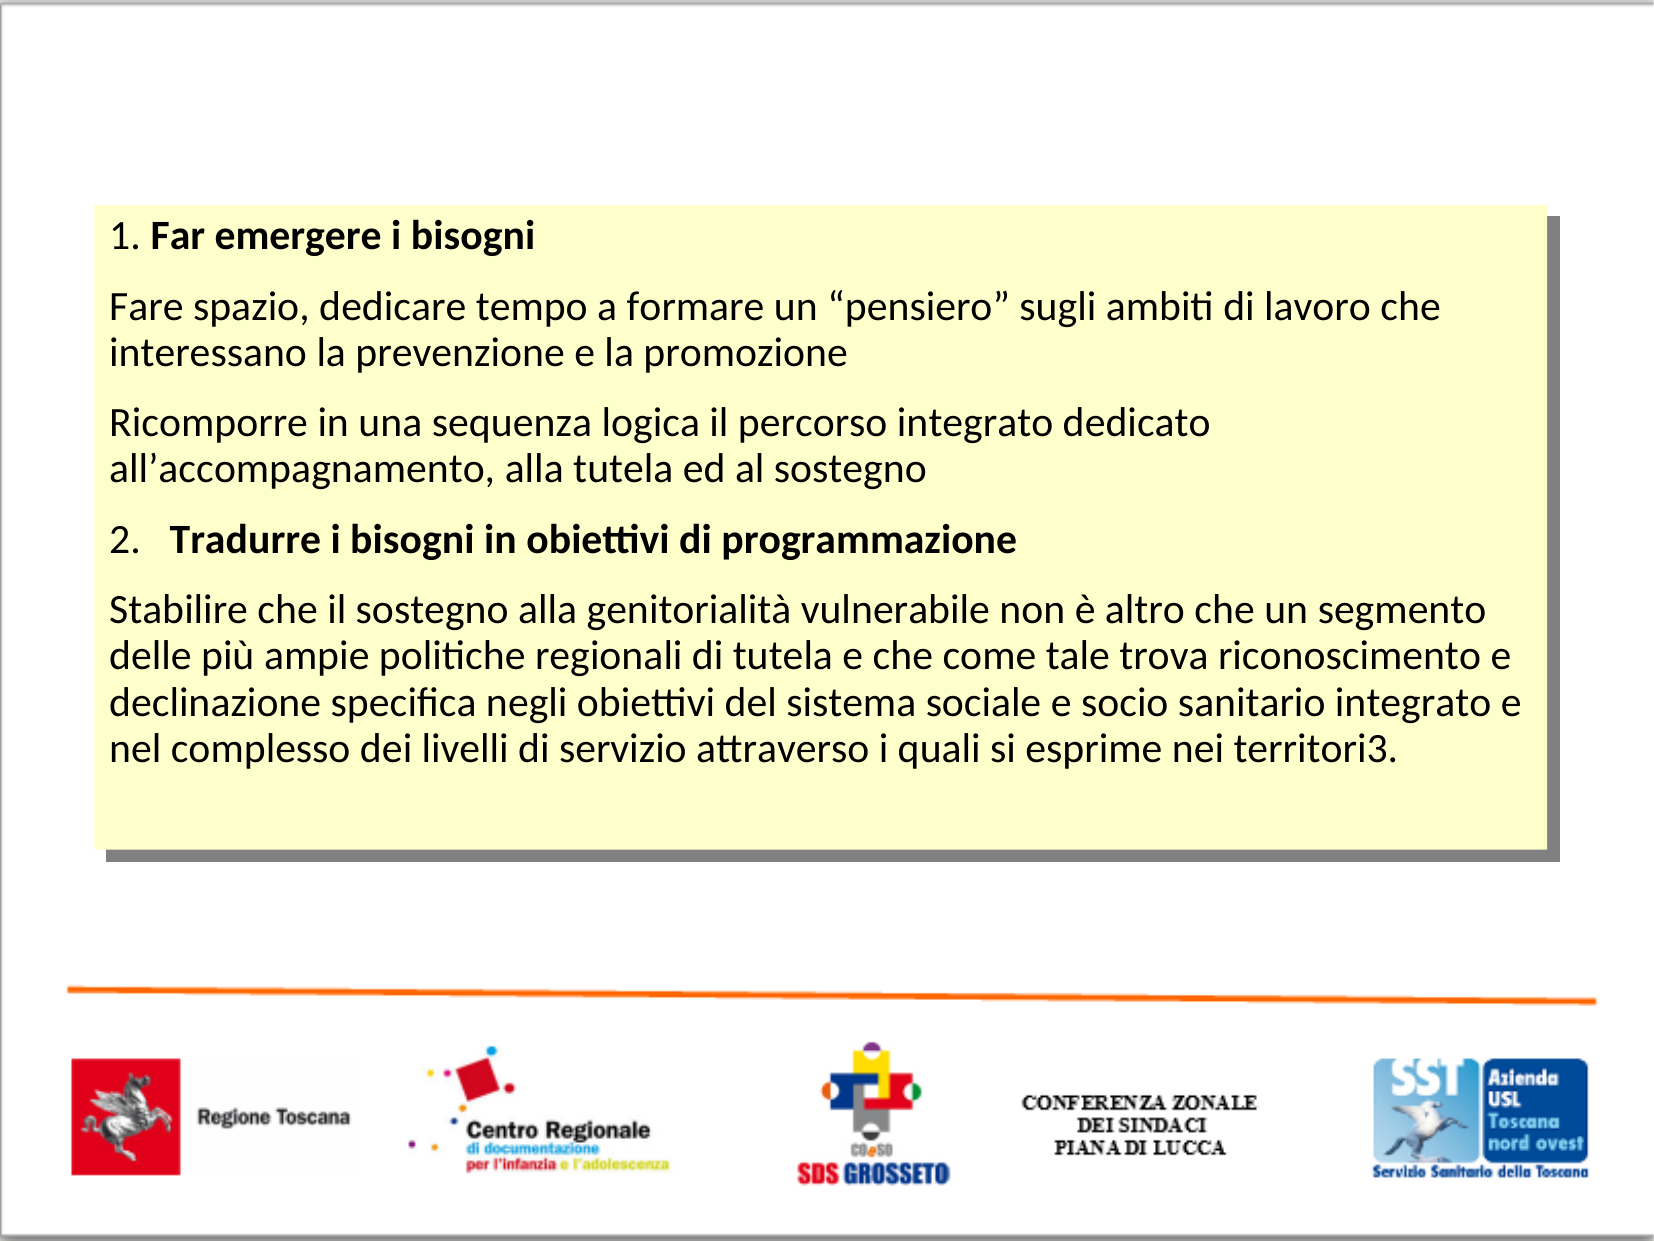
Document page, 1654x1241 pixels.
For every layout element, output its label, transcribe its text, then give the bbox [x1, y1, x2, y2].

picture [0, 0, 1654, 1241]
text_box 1. Far emergere i bisogni Fare spazio, dedicare tempo a formare un “pensiero” sugli ambiti di lavoro che interessano la prevenzione e la promozione Ricomporre in una sequenza logica il percorso integrato dedicato all’accompagnamento, alla tutela ed al sostegno 2. Tradurre i bisogni in obiettivi di programmazione Stabilire che il sostegno alla genitorialità vulnerabile non è altro che un segmento delle più ampie politiche regionali di tutela e che come tale trova riconoscimento e declinazione specifica negli obiettivi del sistema sociale e socio sanitario integrato e nel complesso dei livelli di servizio attraverso i quali si esprime nei territori3. [94, 204, 1548, 850]
